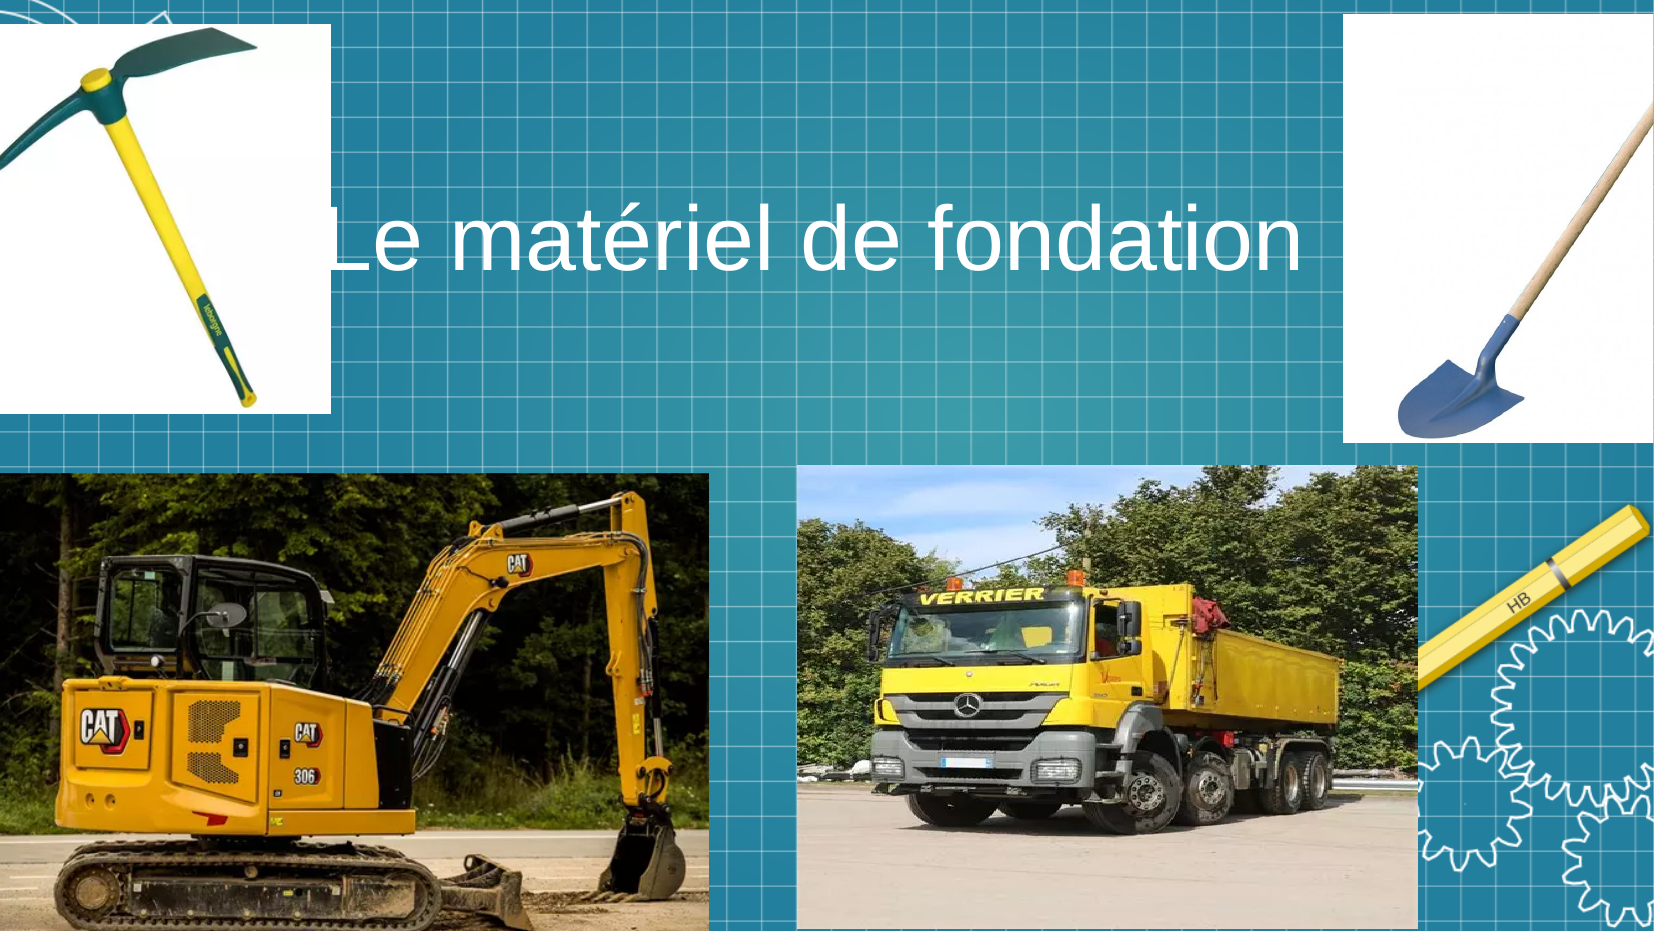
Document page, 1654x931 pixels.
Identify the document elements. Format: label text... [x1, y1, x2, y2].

picture [0, 0, 1654, 931]
title Le matériel de fondation [331, 132, 1343, 346]
